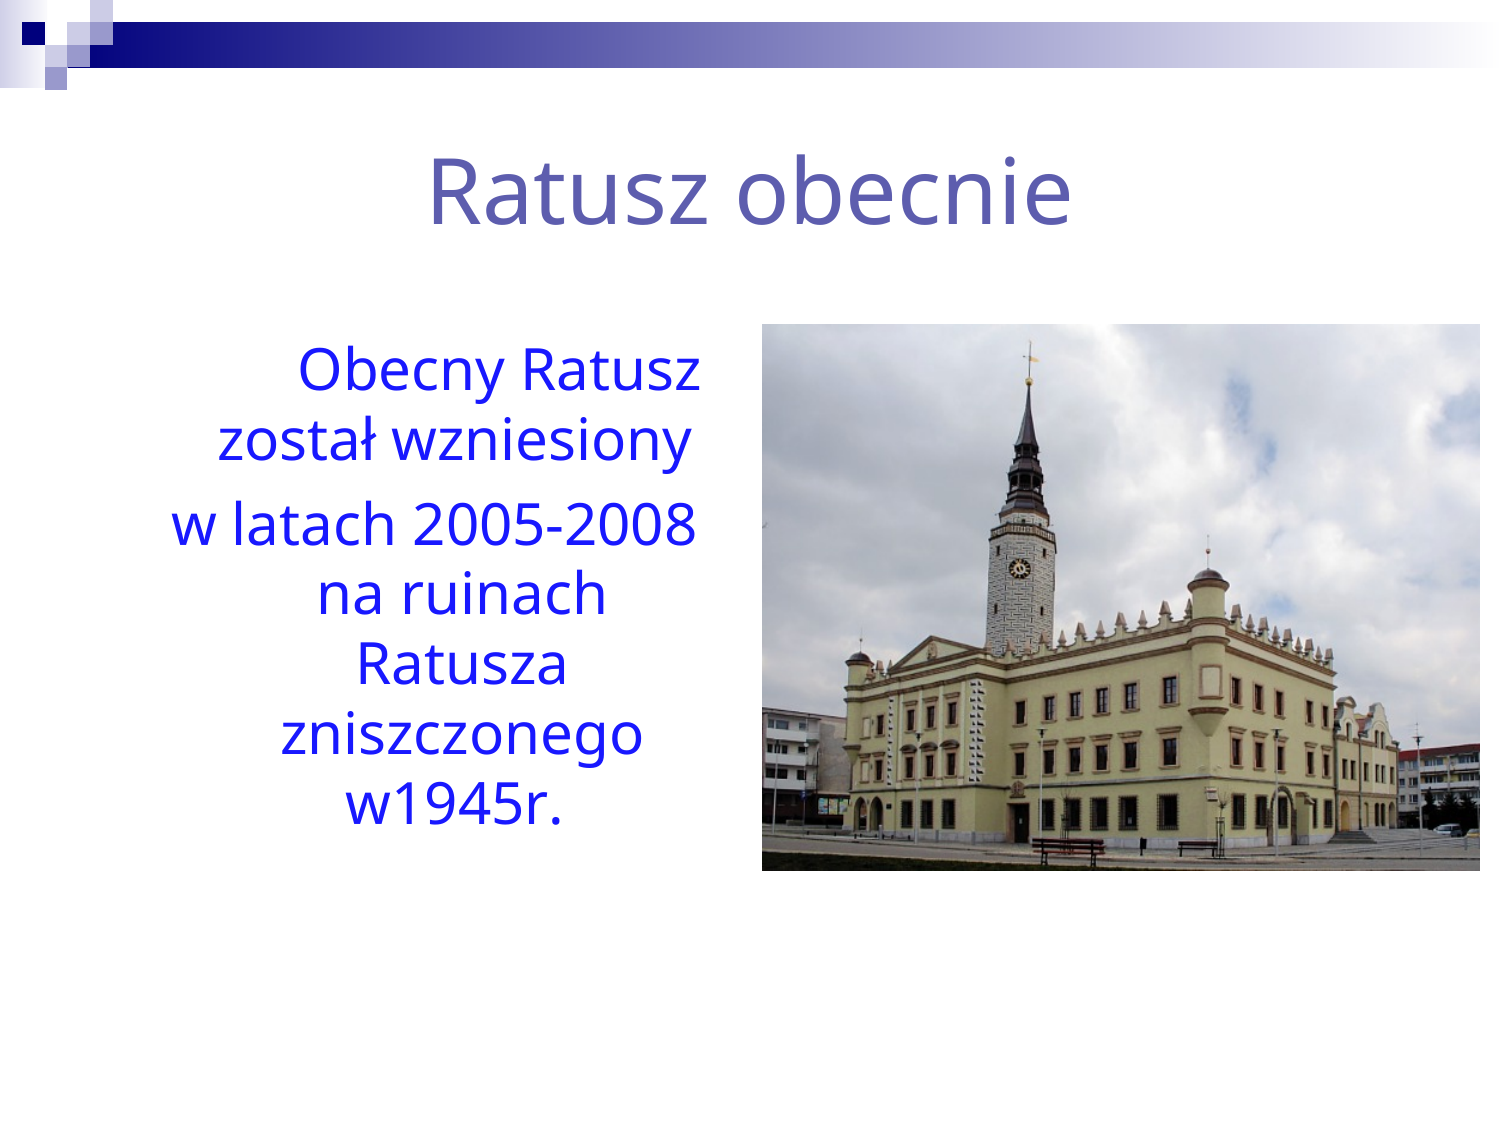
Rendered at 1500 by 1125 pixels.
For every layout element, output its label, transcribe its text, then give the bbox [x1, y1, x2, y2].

picture [762, 324, 1480, 871]
title Ratusz obecnie [75, 75, 1426, 300]
list Obecny Ratusz został wzniesiony w latach 2005-2008 na ruinach Ratusza zniszczonego w1945r. [75, 324, 738, 963]
